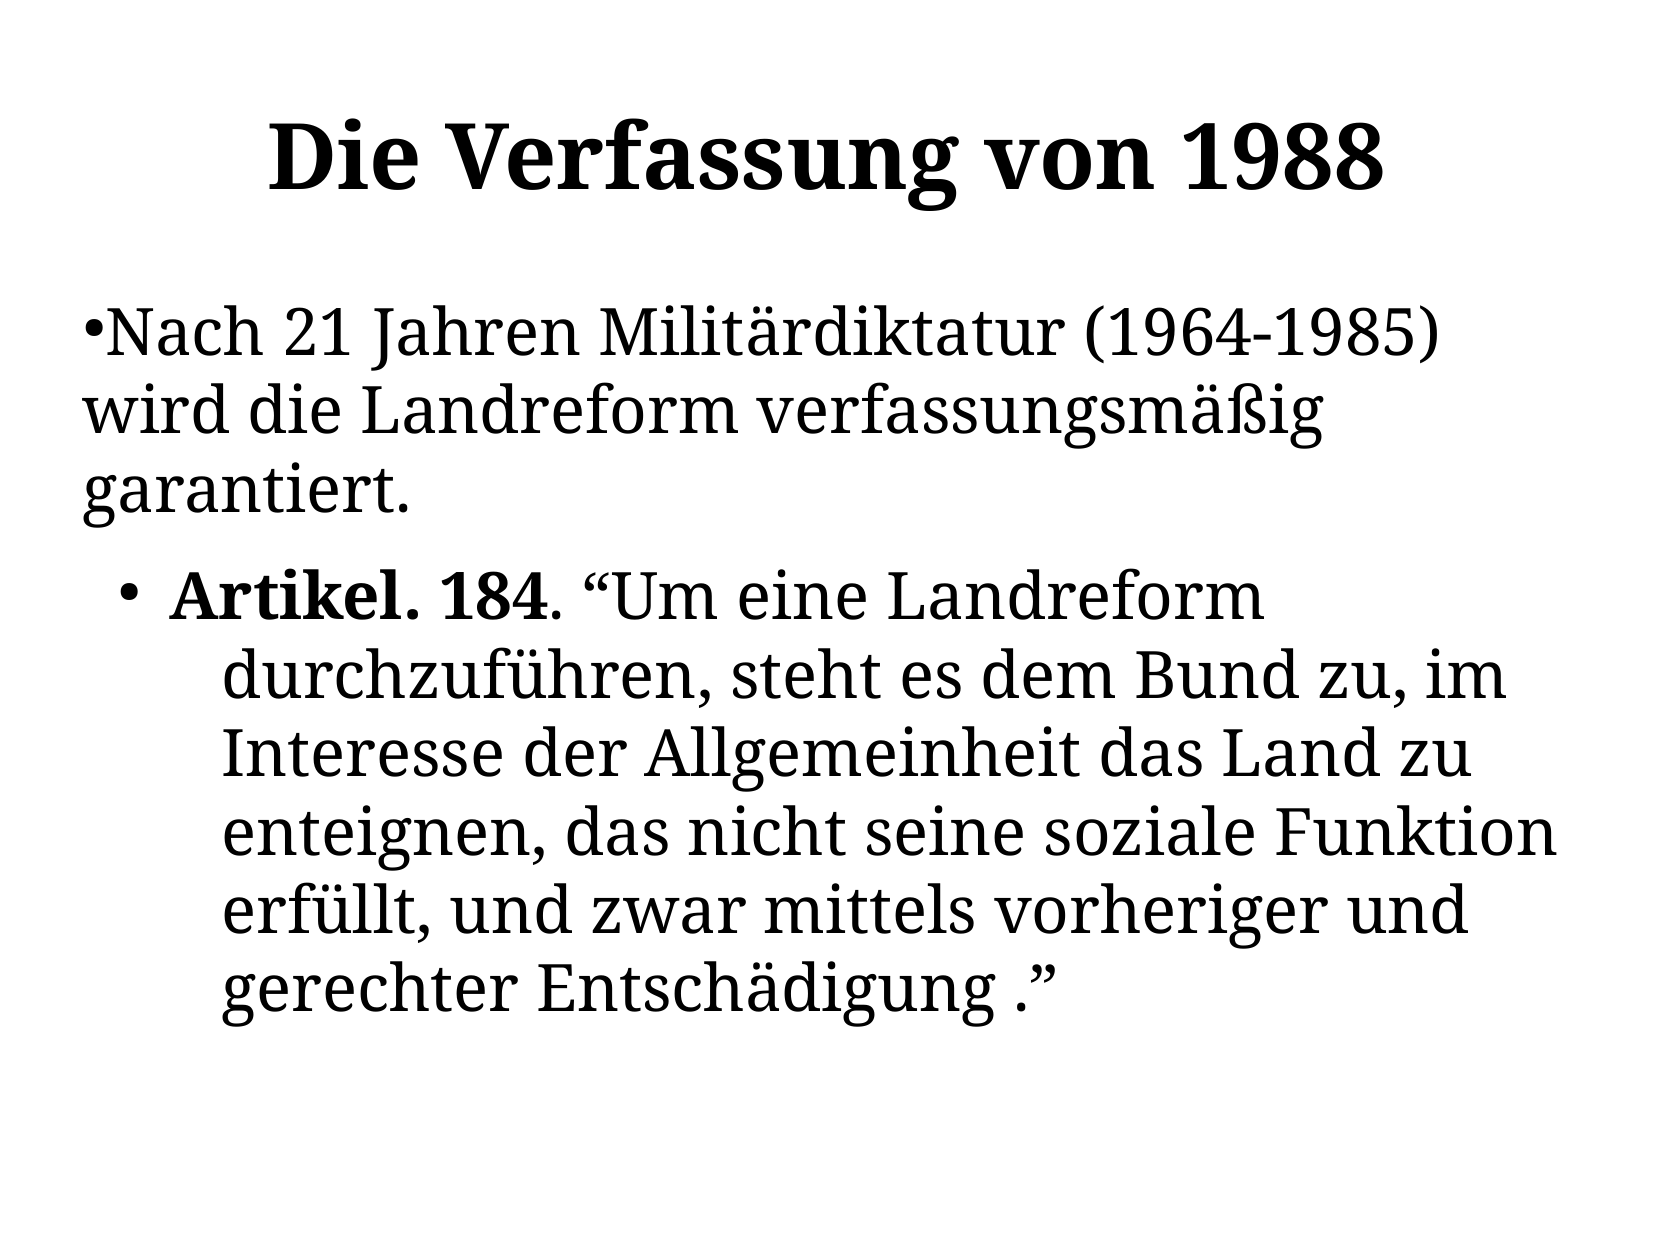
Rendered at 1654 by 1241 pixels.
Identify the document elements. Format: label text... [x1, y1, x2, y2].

title Die Verfassung von 1988 [82, 97, 1571, 209]
list Nach 21 Jahren Militärdiktatur (1964-1985) wird die Landreform verfassungsmäßig garantiert. Artikel. 184. “Um eine Landreform durchzuführen, steht es dem Bund zu, im Interesse der Allgemeinheit das Land zu enteignen, das nicht seine soziale Funktion erfüllt, und zwar mittels vorheriger und gerechter Entschädigung .” [82, 290, 1571, 1094]
